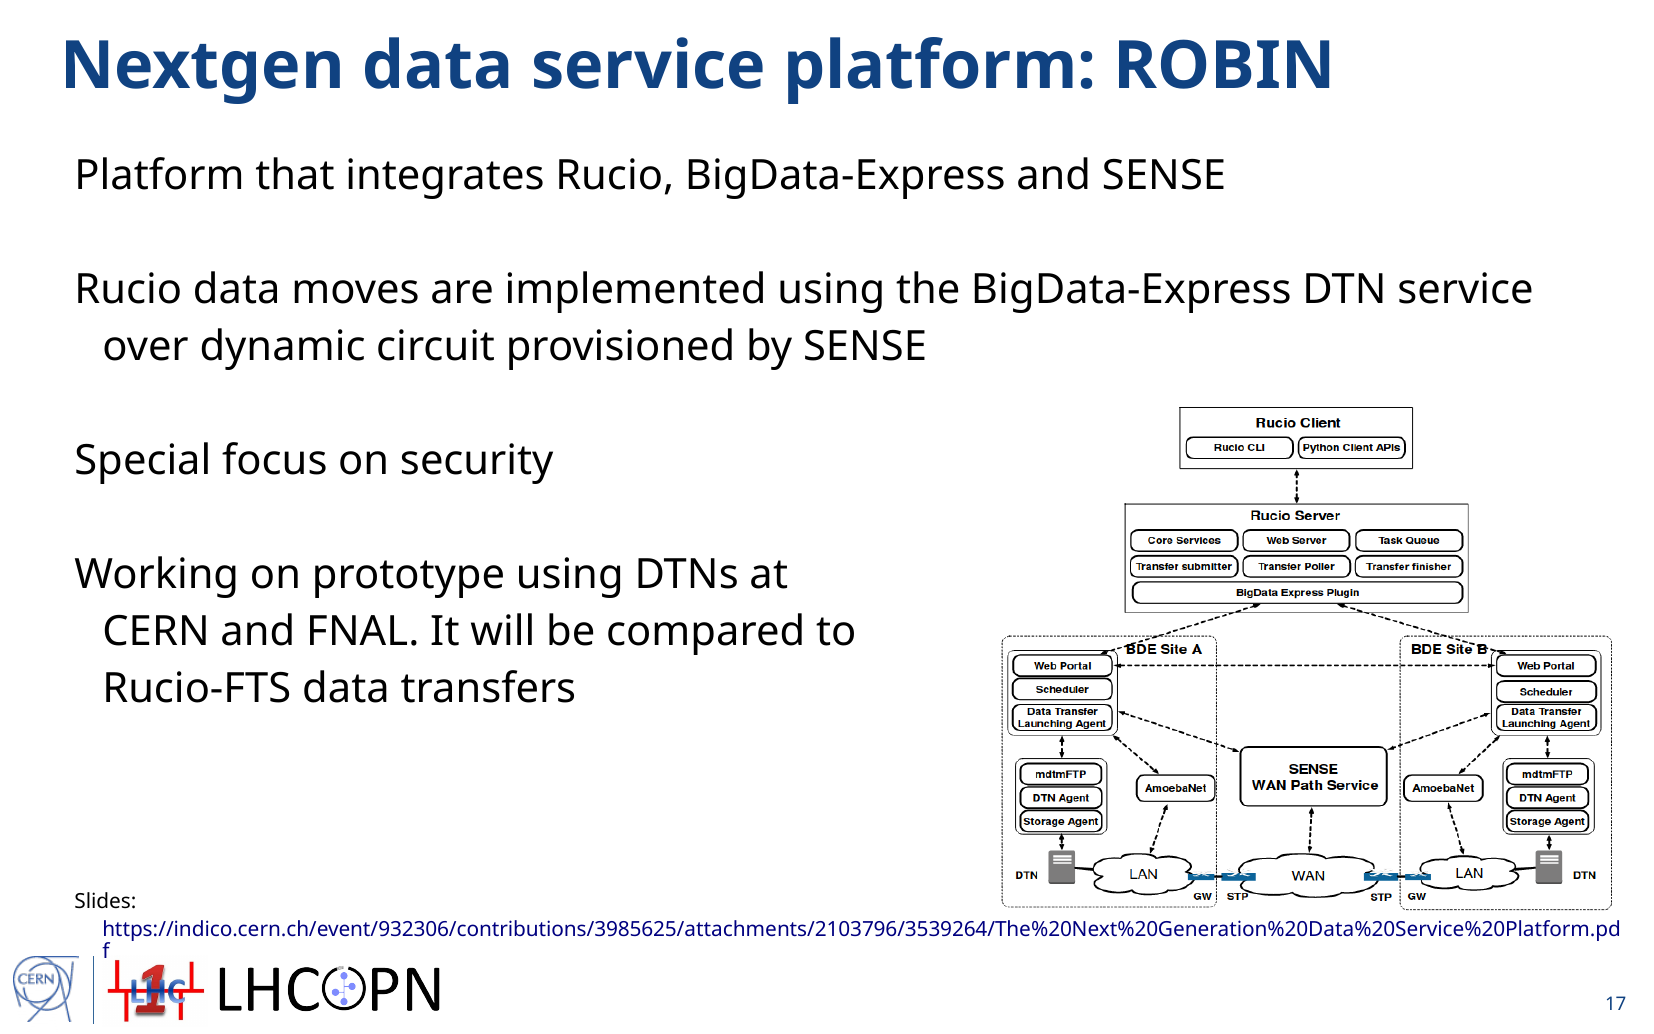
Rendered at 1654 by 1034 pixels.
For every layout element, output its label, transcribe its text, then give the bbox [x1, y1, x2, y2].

text_box Platform that integrates Rucio, BigData-Express and SENSE Rucio data moves are implemented using the BigData-Express DTN service over dynamic circuit provisioned by SENSE Special focus on security Working on prototype using DTNs at CERN and FNAL. It will be compared to Rucio-FTS data transfers Slides: https://indico.cern.ch/event/932306/contributions/3985625/attachments/2103796/3539264/The%20Next%20Generation%20Data%20Service%20Platform.pdf [59, 137, 1639, 1034]
title Nextgen data service platform: ROBIN [60, 0, 1528, 137]
picture [13, 956, 59, 1032]
